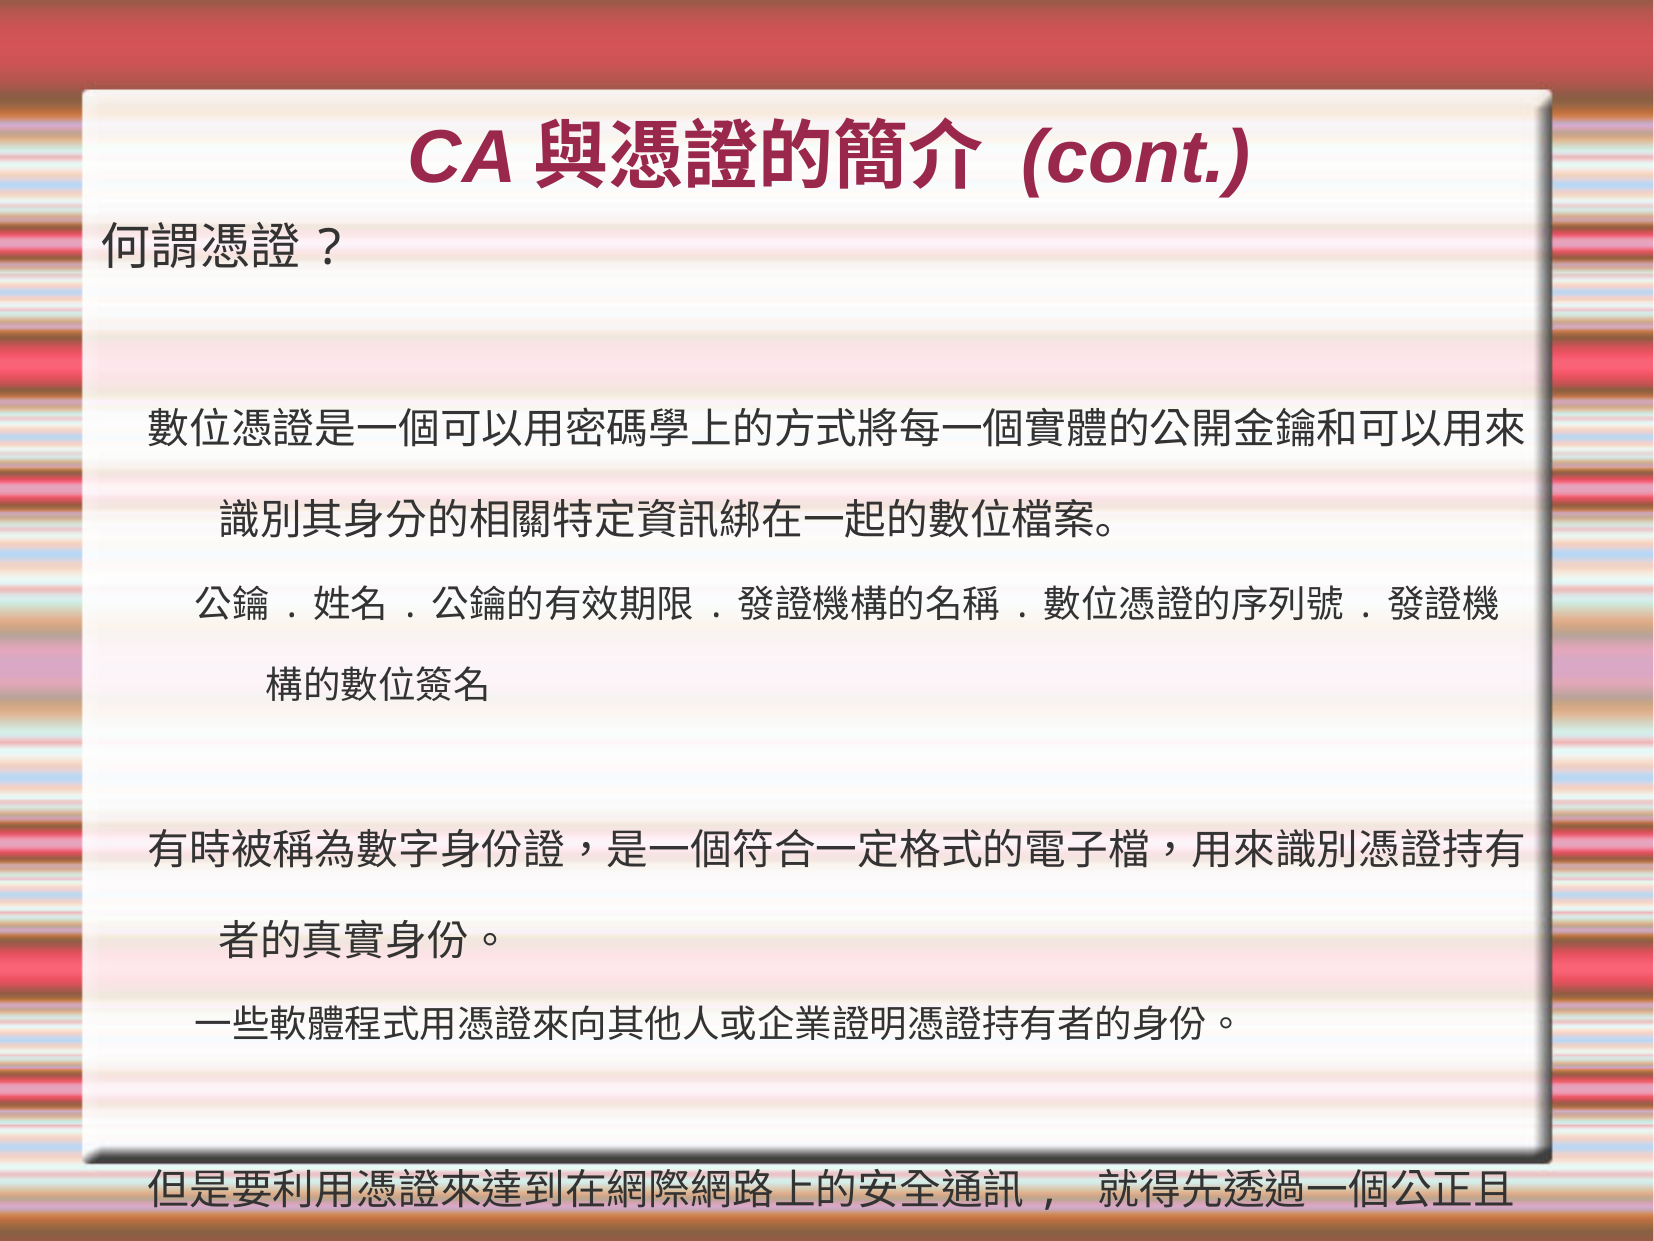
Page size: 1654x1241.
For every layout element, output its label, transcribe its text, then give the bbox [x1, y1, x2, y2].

picture [0, 0, 1654, 1241]
title CA與憑證的簡介 (cont.) [123, 53, 1536, 206]
list 何謂憑證? 數位憑證是一個可以用密碼學上的方式將每一個實體的公開金鑰和可以用來識別其身分的相關特定資訊綁在一起的數位檔案｡ 公鑰.姓名.公鑰的有效期限.發證機構的名稱.數位憑證的序列號.發證機構的數位簽名 有時被稱為數字身份證，是一個符合一定格式的電子檔，用來識別憑證持有者的真實身份。 一些軟體程式用憑證來向其他人或企業證明憑證持有者的身份。 但是要利用憑證來達到在網際網路上的安全通訊, 就得先透過一個公正且具公信力的第三方- CA來簽發憑證｡ [88, 206, 1536, 1241]
